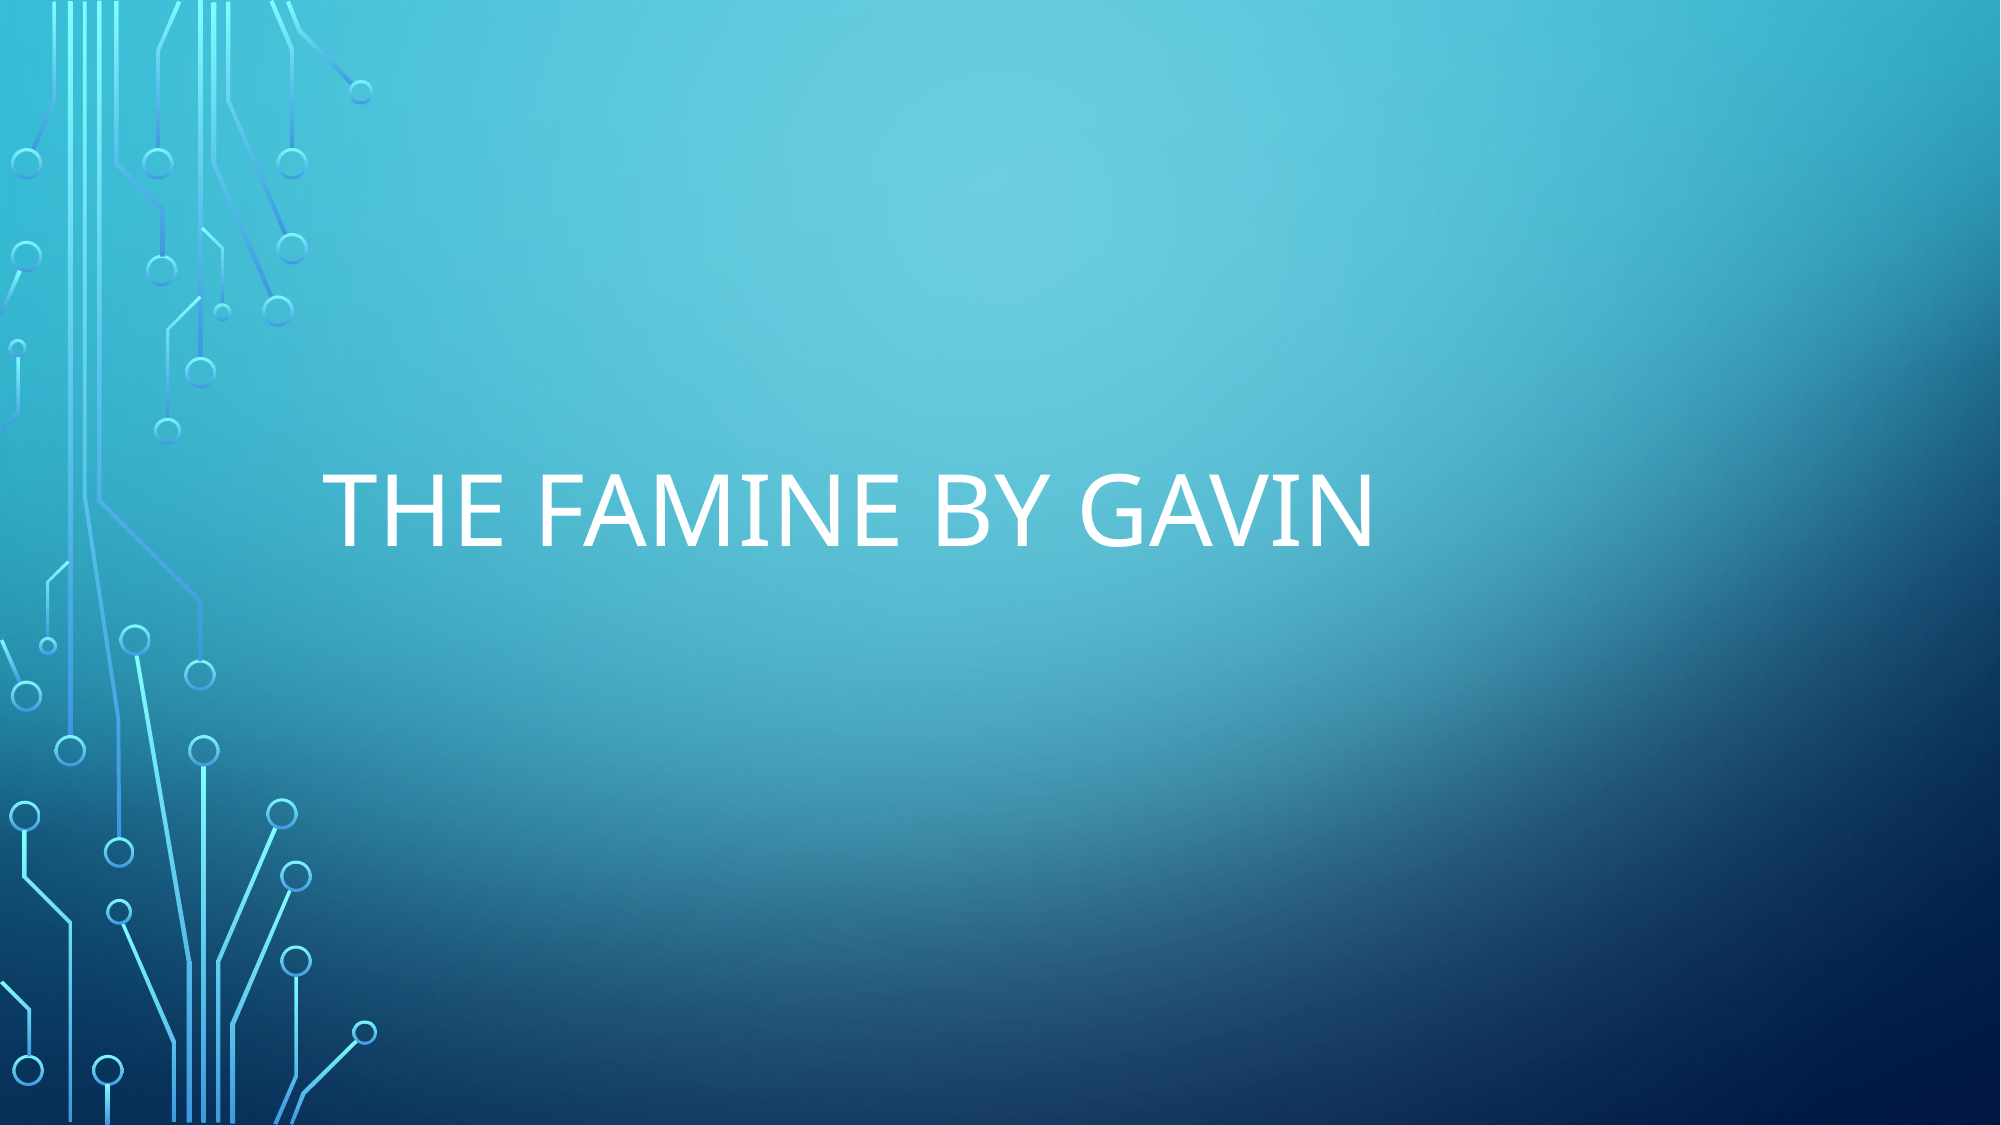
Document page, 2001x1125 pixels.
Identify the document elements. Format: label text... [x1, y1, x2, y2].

title THE FAMINE BY GAVIN [307, 184, 1750, 576]
